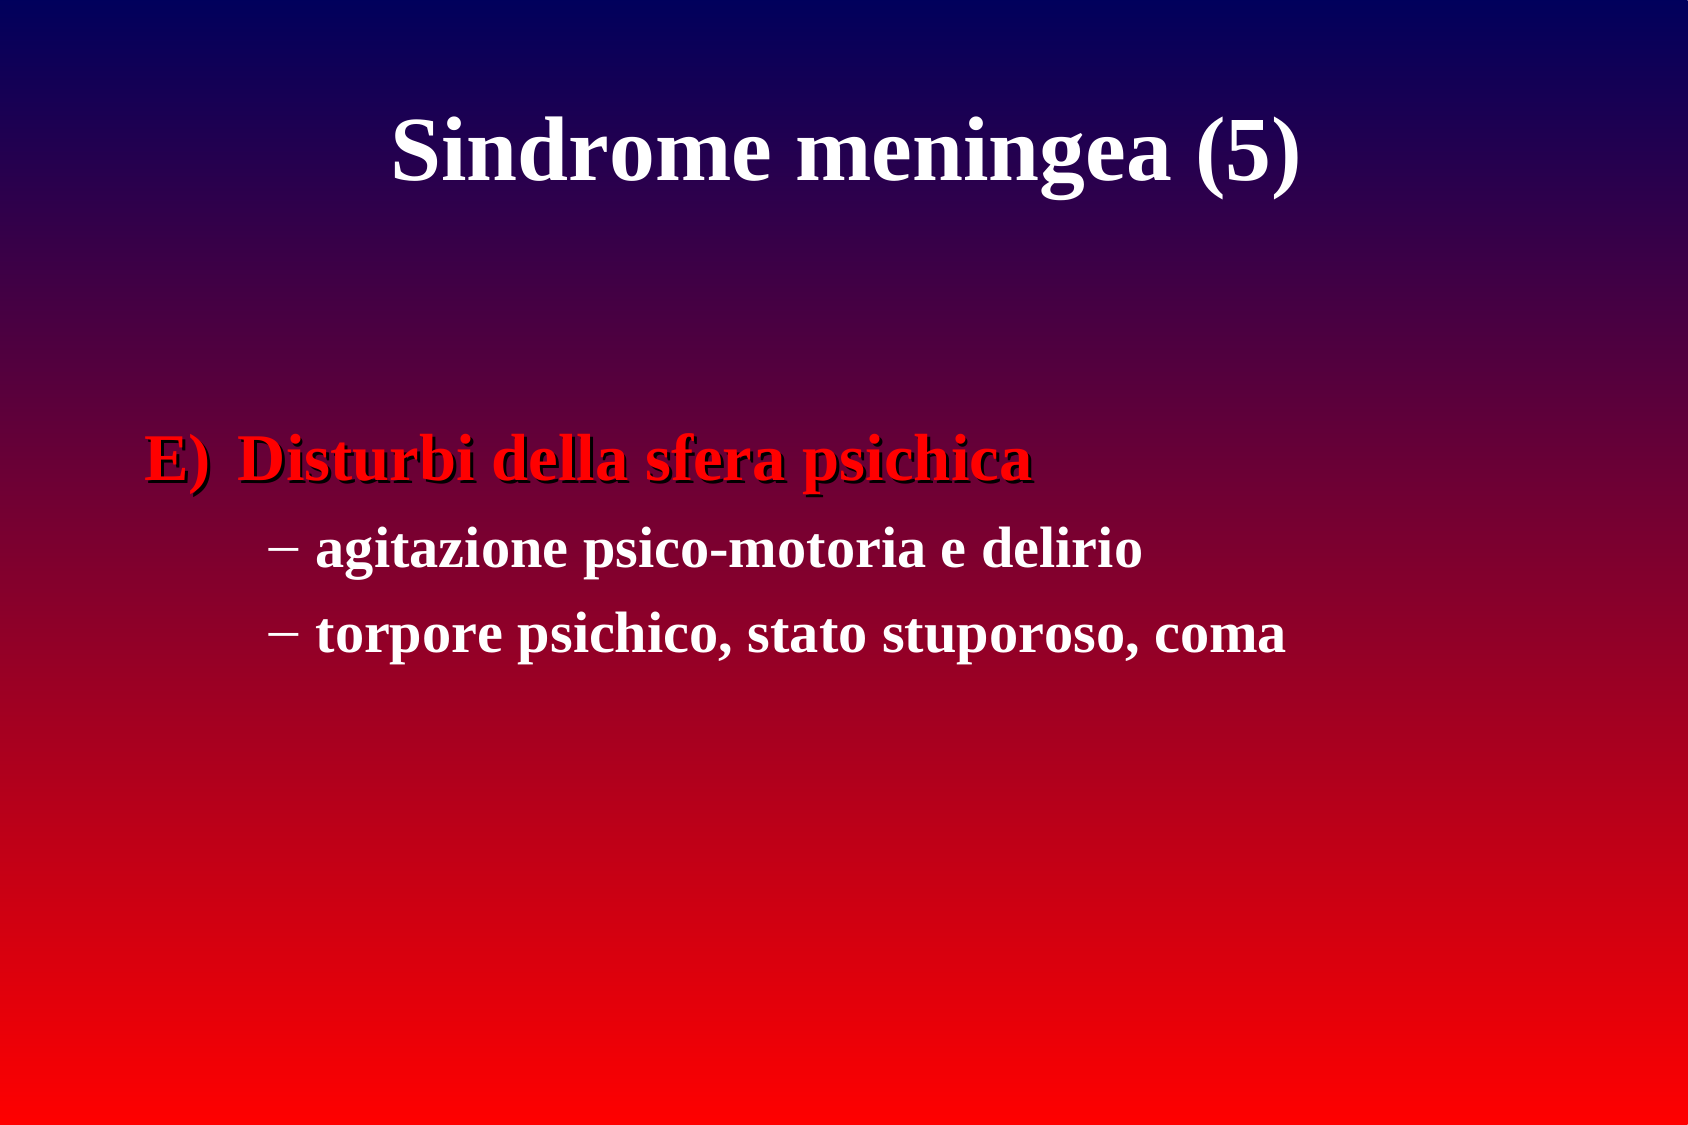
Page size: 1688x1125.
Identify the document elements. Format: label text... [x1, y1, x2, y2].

text_box E) Disturbi della sfera psichica agitazione psico-motoria e delirio torpore psichico, stato stuporoso, coma [129, 421, 1565, 947]
text_box Sindrome meningea (5) [129, 49, 1565, 238]
